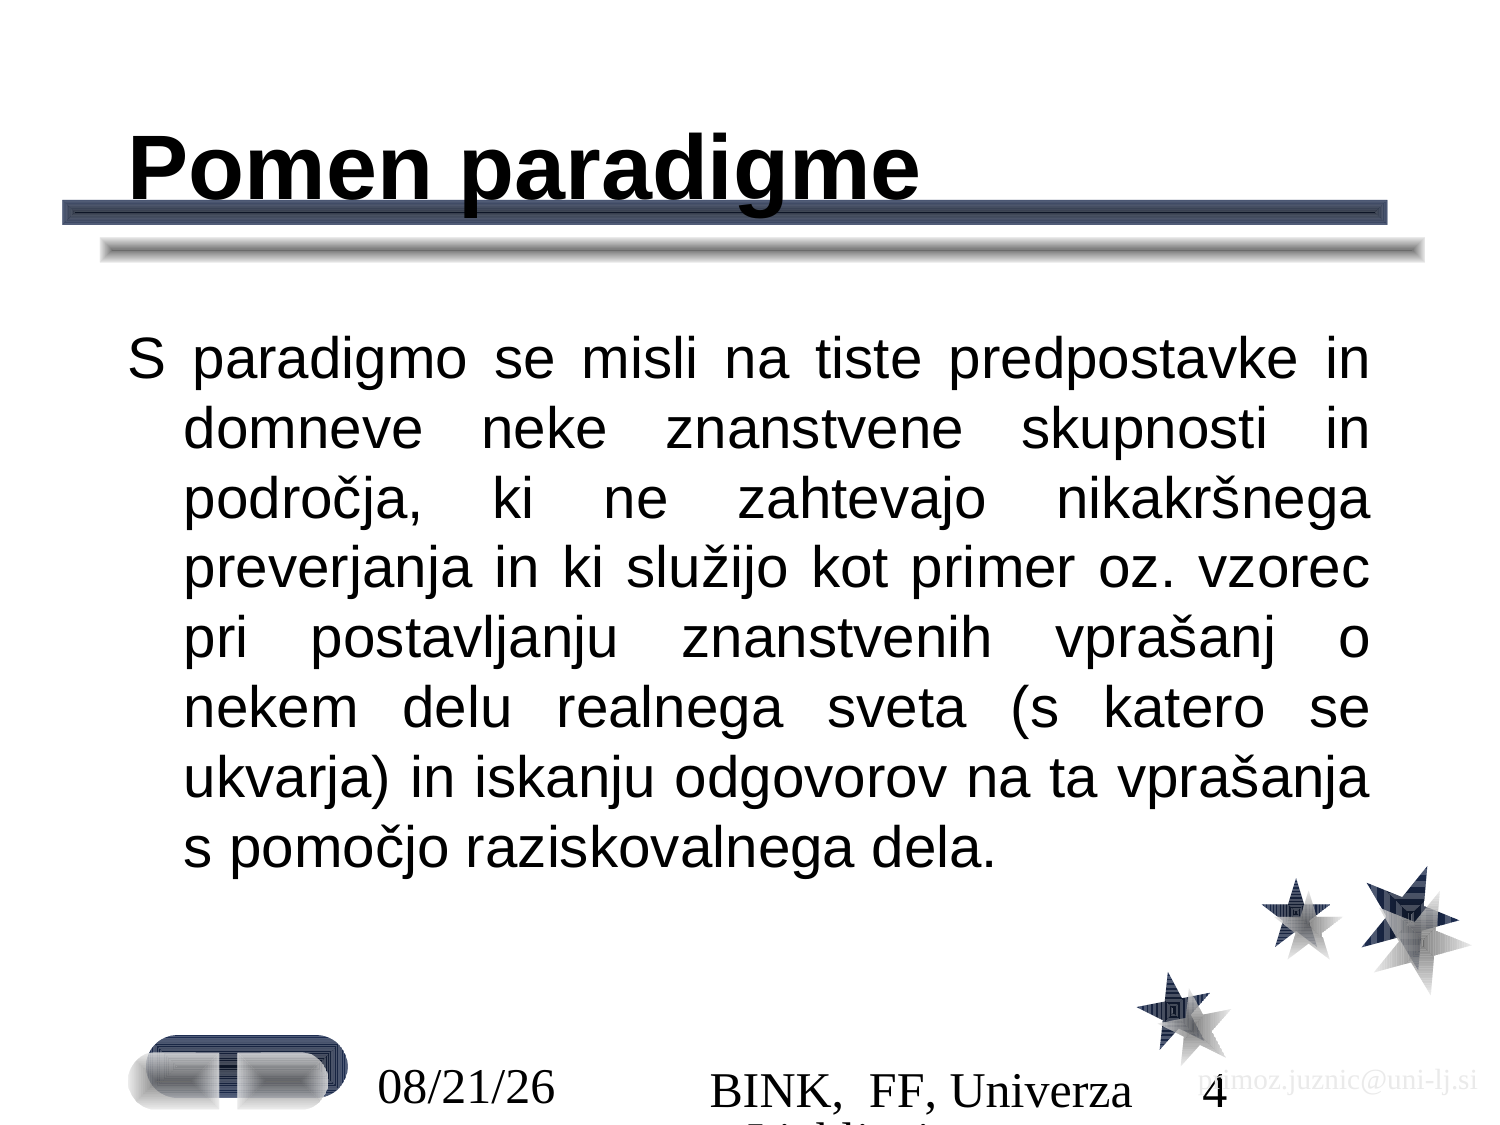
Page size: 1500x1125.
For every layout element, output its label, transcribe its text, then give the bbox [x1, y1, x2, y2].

title Pomen paradigme [112, 37, 1388, 225]
list S paradigmo se misli na tiste predpostavke in domneve neke znanstvene skupnosti in področja, ki ne zahtevajo nikakršnega preverjanja in ki služijo kot primer oz. vzorec pri postavljanju znanstvenih vprašanj o nekem delu realnega sveta (s katero se ukvarja) in iskanju odgovorov na ta vprašanja s pomočjo raziskovalnega dela. [112, 312, 1388, 988]
